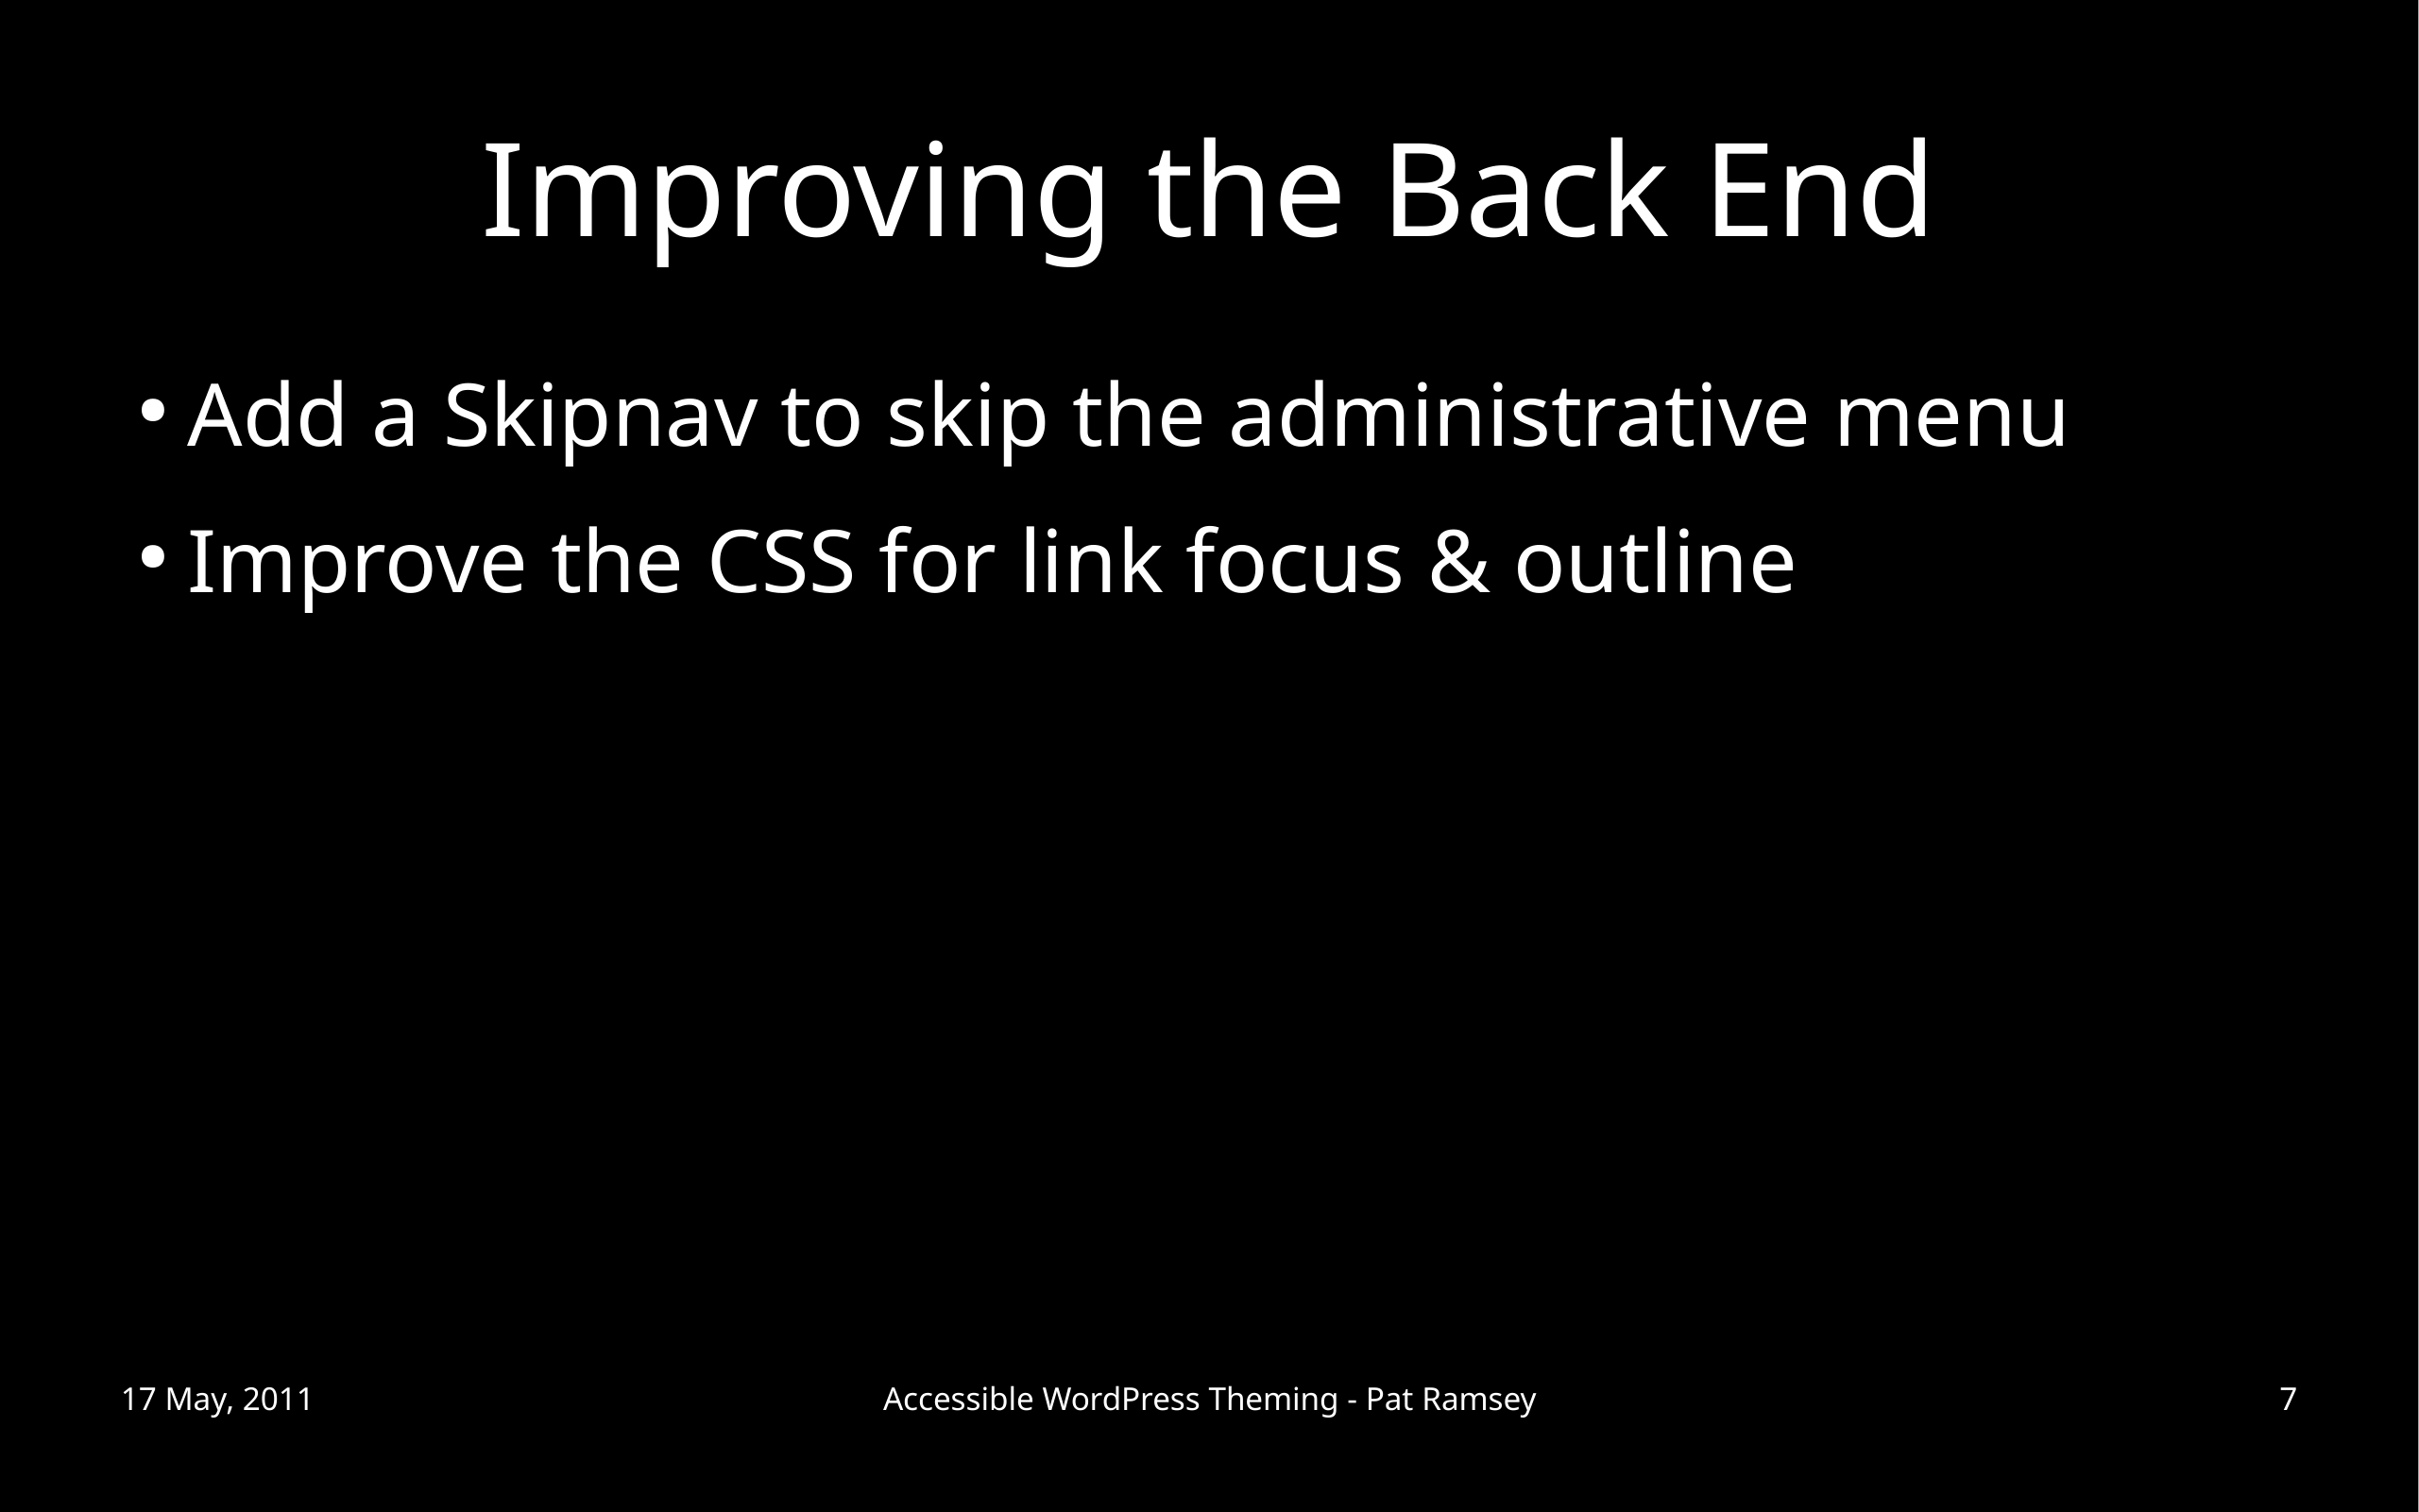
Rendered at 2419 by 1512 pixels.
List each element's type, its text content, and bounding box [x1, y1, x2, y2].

list Add a Skipnav to skip the administrative menu Improve the CSS for link focus & outline [120, 353, 2298, 1351]
title Improving the Back End [120, 59, 2298, 314]
